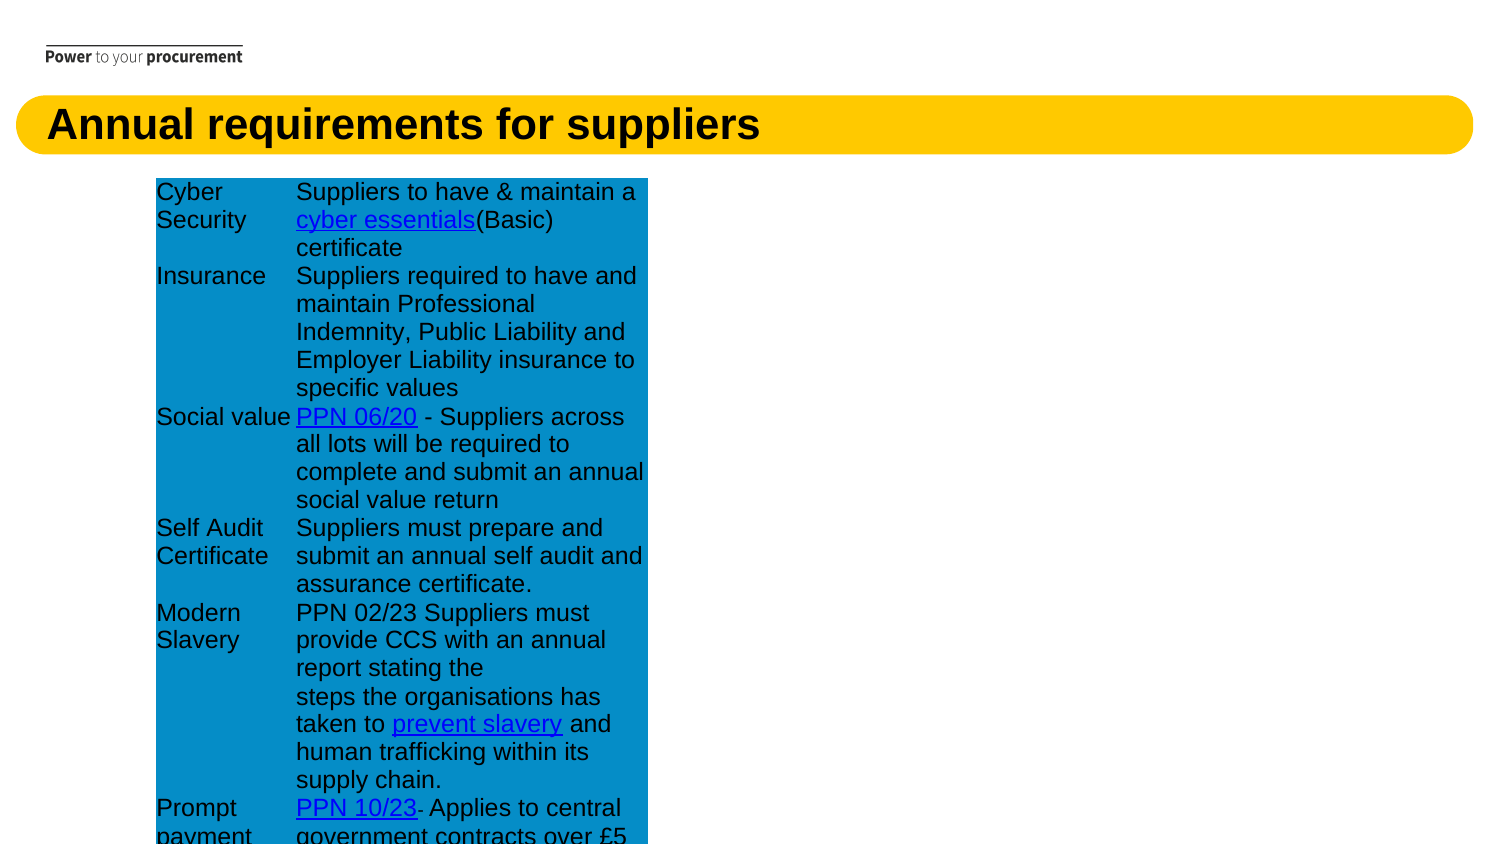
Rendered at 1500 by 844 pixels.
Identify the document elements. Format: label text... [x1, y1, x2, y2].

table_cell PPN 10/23 - Applies to central government contracts over £5 million. Bidders to demonstrate they are paying 95% of invoices within 60 days (90% with an action plan), and also paying all their invoices within an average of 55 days [296, 794, 648, 844]
table_cell Insurance [156, 262, 296, 402]
table_cell PPN 02/23 Suppliers must provide CCS with an annual report stating the steps the organisations has taken to prevent slavery and human trafficking within its supply chain. [296, 598, 648, 794]
title Annual requirements for suppliers [46, 95, 1226, 200]
table_cell Self Audit Certificate [156, 514, 296, 598]
table_cell Prompt payment [156, 794, 296, 844]
table_cell Modern Slavery [156, 598, 296, 794]
table_header Cyber Security [156, 178, 296, 262]
table_cell Social value [156, 402, 296, 514]
table_cell PPN 06/20 - Suppliers across all lots will be required to complete and submit an annual social value return [296, 402, 648, 514]
table_cell Suppliers required to have and maintain Professional Indemnity, Public Liability and Employer Liability insurance to specific values [296, 262, 648, 402]
table_header Suppliers to have & maintain a cyber essentials (Basic) certificate [296, 178, 648, 262]
table_cell Suppliers must prepare and submit an annual self audit and assurance certificate. [296, 514, 648, 598]
